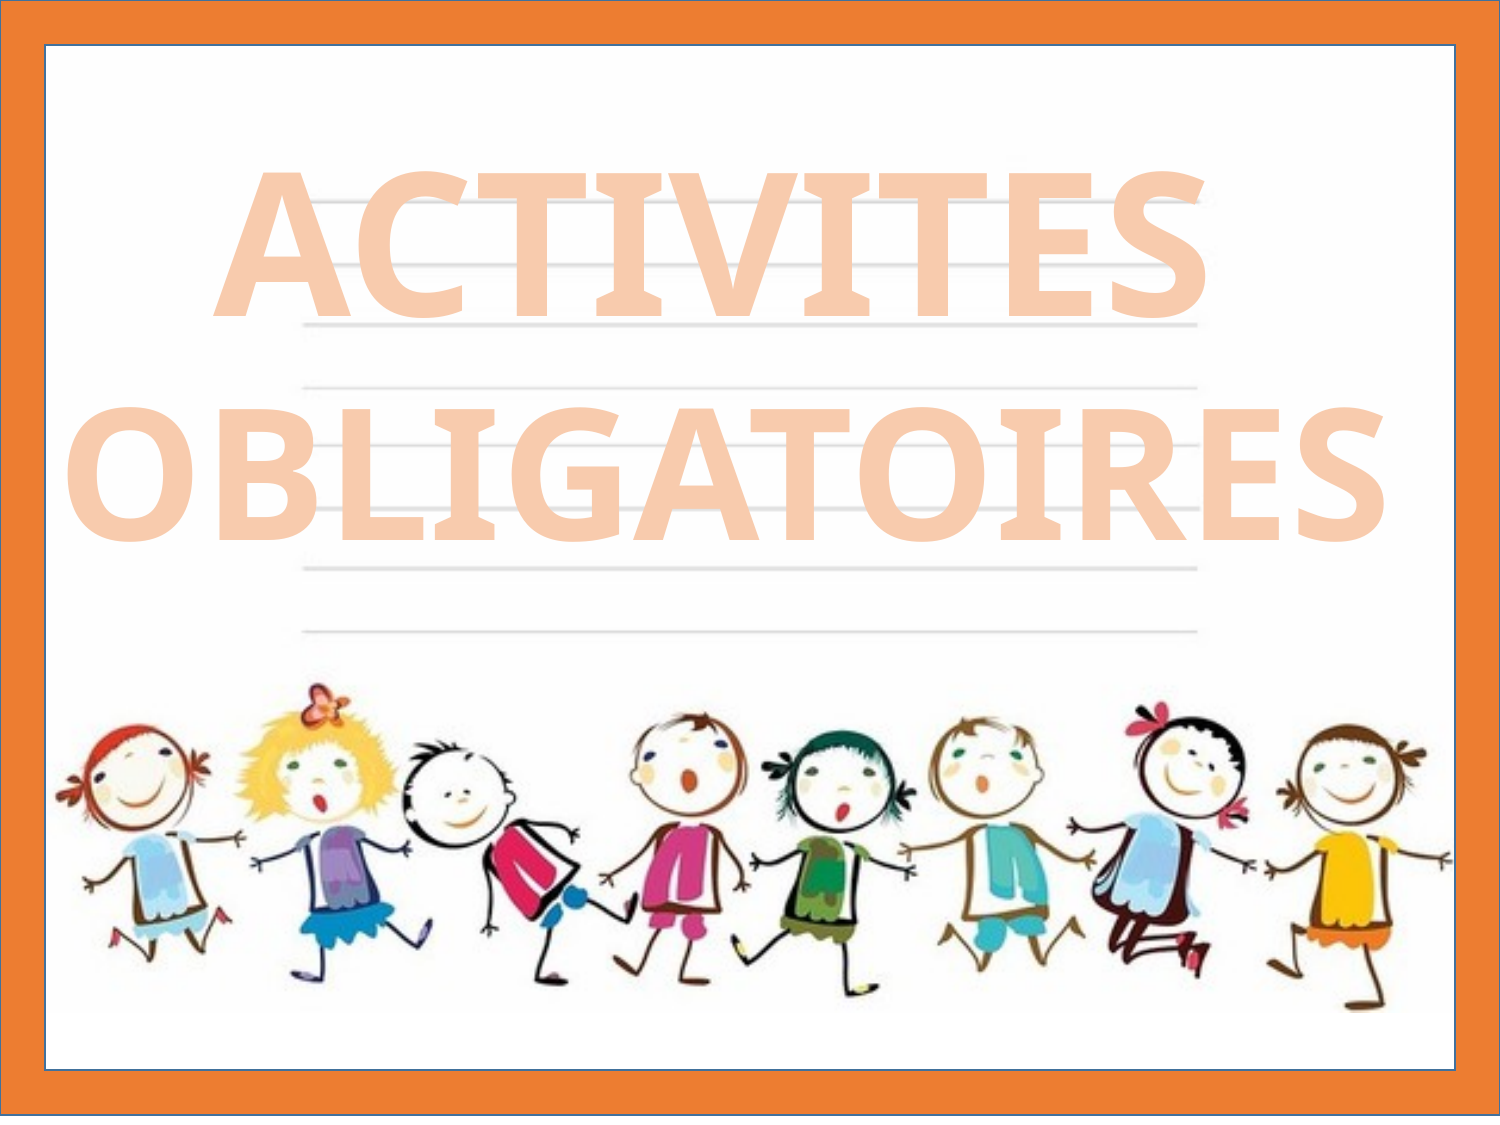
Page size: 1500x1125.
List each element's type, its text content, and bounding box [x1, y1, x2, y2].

picture [46, 584, 1454, 1013]
text_box [0, 0, 1500, 1116]
text_box ACTIVITES OBLIGATOIRES [46, 109, 1454, 584]
picture [46, 46, 1454, 109]
